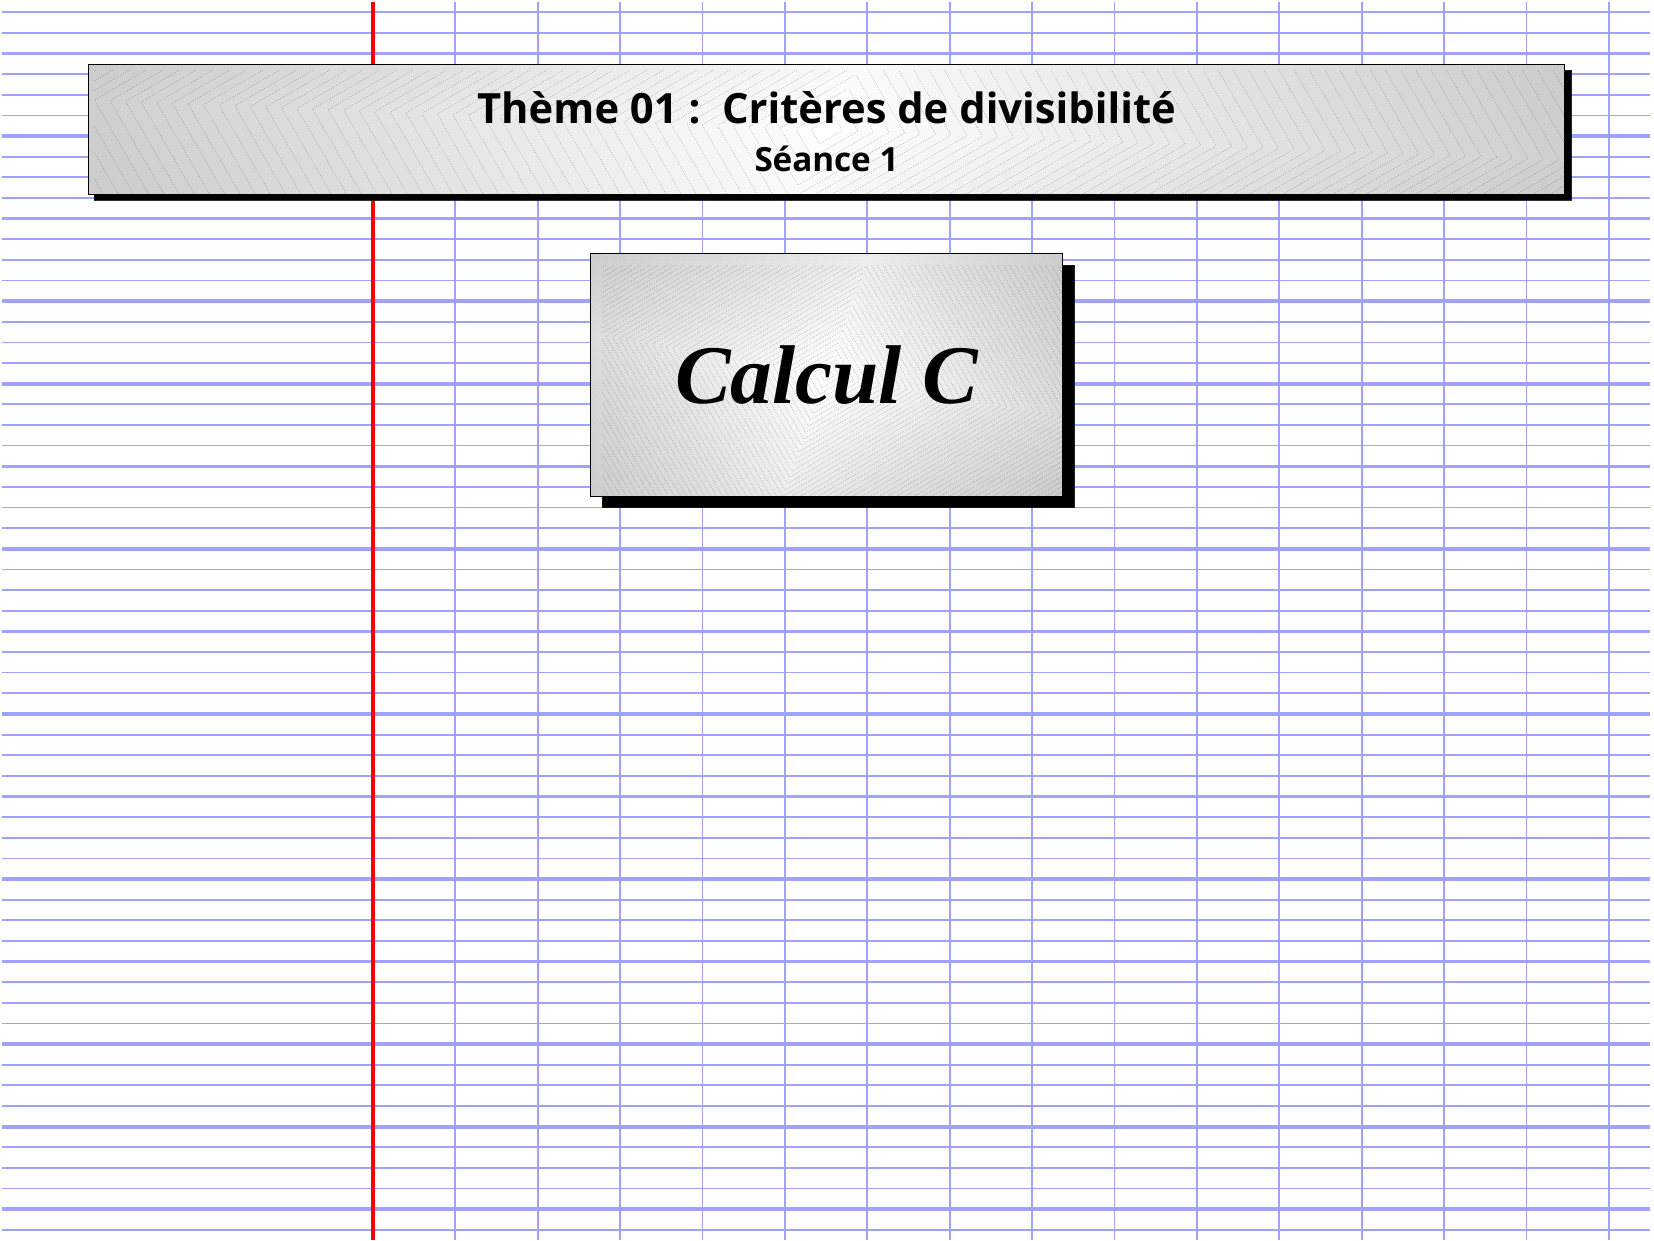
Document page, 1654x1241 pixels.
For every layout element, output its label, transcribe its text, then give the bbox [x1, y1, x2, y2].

text_box Thème 01 : Critères de divisibilité Séance 1 [88, 64, 1565, 195]
picture [0, 0, 1654, 1241]
text_box Calcul C [590, 253, 1063, 497]
